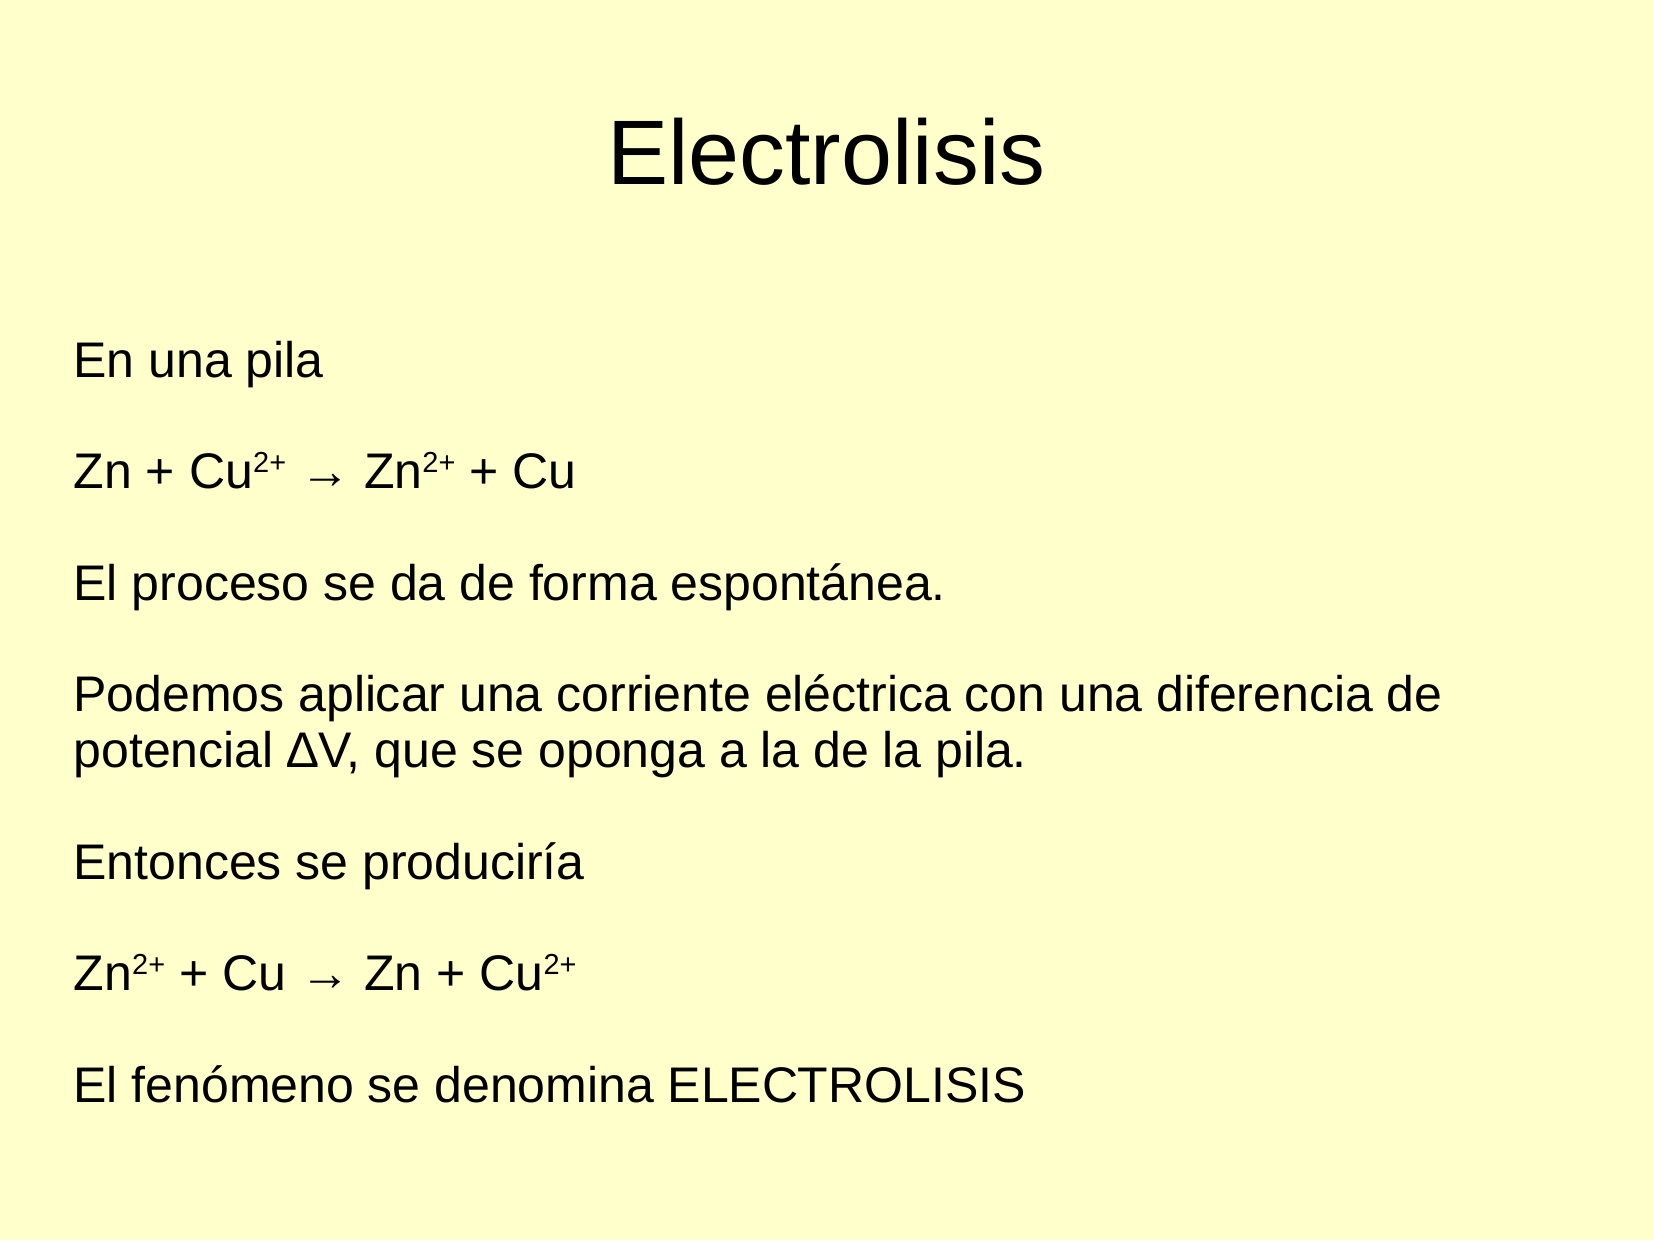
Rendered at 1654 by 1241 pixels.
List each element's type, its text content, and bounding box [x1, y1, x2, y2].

text_box En una pila Zn + Cu2+ → Zn2+ + Cu El proceso se da de forma espontánea. Podemos aplicar una corriente eléctrica con una diferencia de potencial ∆V, que se oponga a la de la pila. Entonces se produciría Zn2+ + Cu → Zn + Cu2+ El fenómeno se denomina ELECTROLISIS [59, 324, 1595, 1121]
title Electrolisis [82, 49, 1571, 257]
